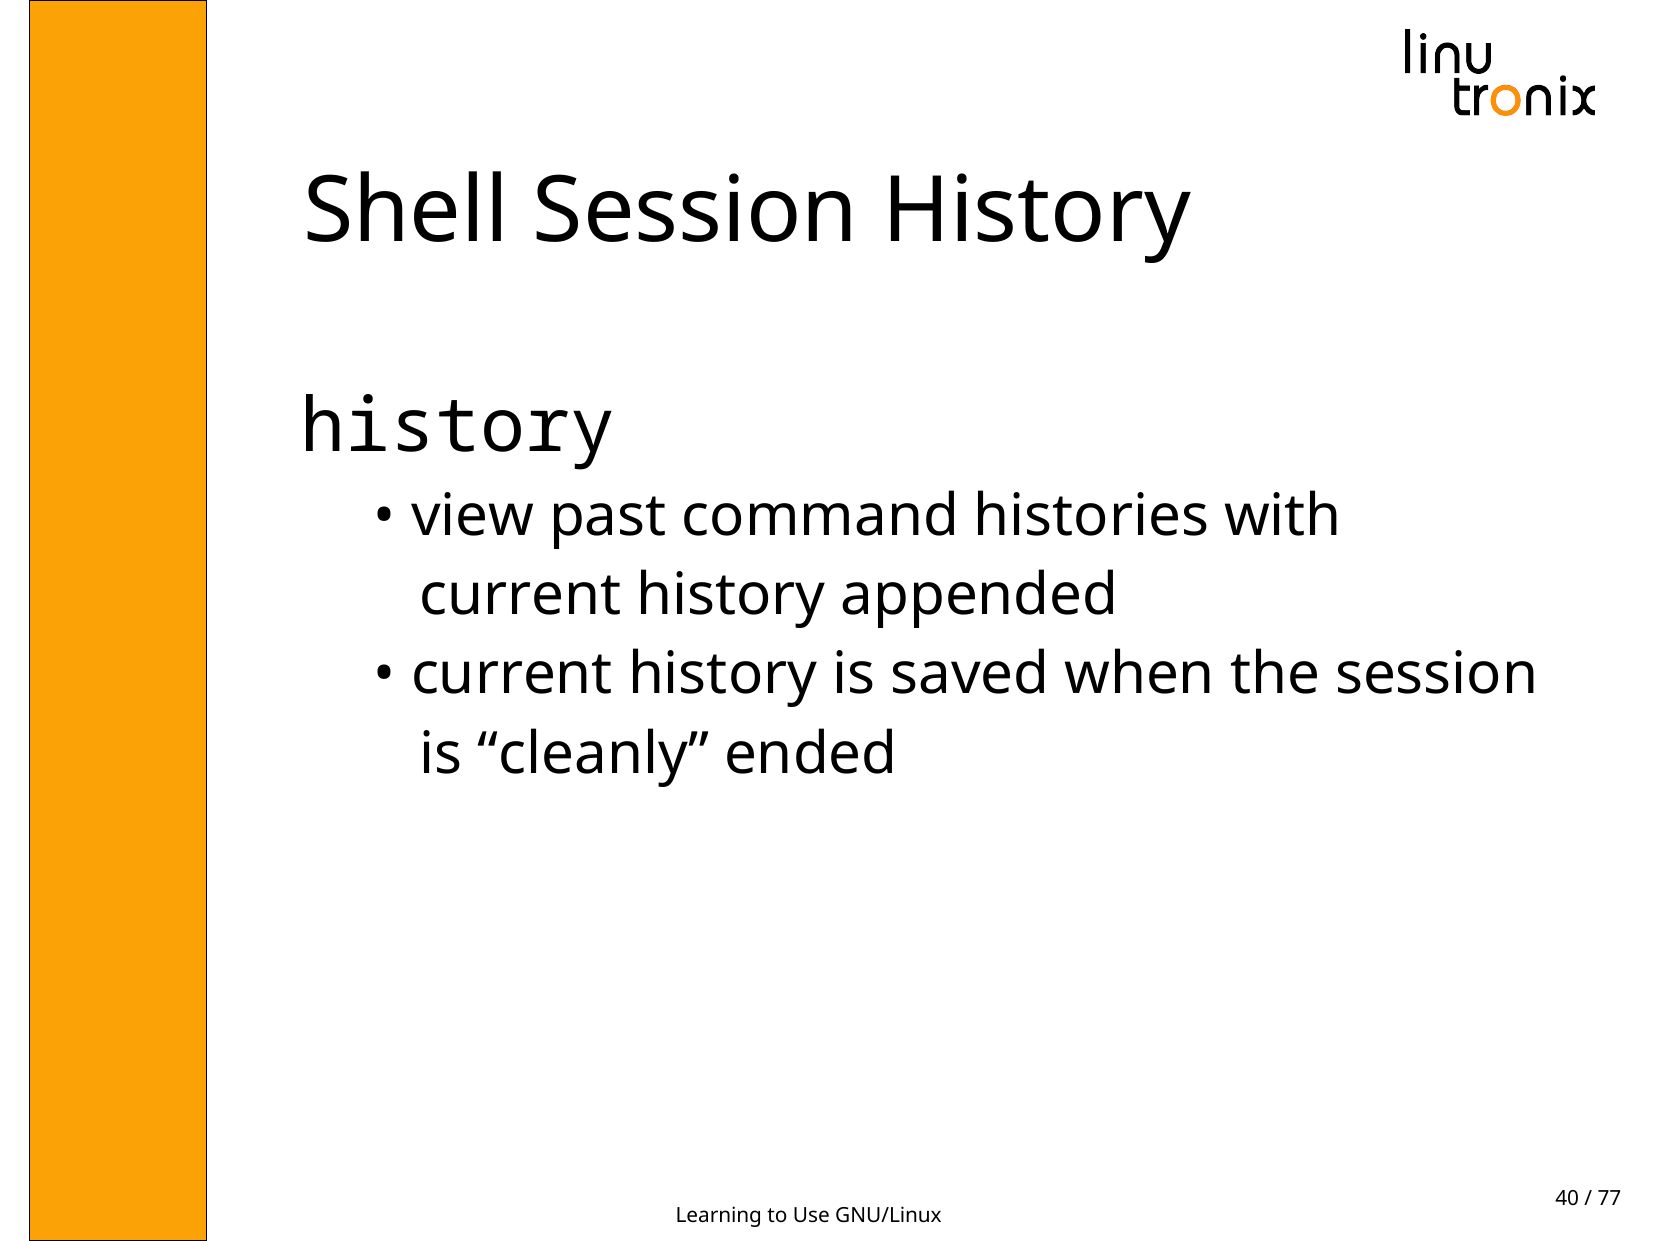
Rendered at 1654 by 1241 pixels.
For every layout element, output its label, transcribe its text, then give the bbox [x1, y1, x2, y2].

text_box history • view past command histories with current history appended • current history is saved when the session is “cleanly” ended [300, 370, 1637, 730]
text_box Shell Session History [303, 143, 1263, 263]
picture [1405, 29, 1595, 116]
